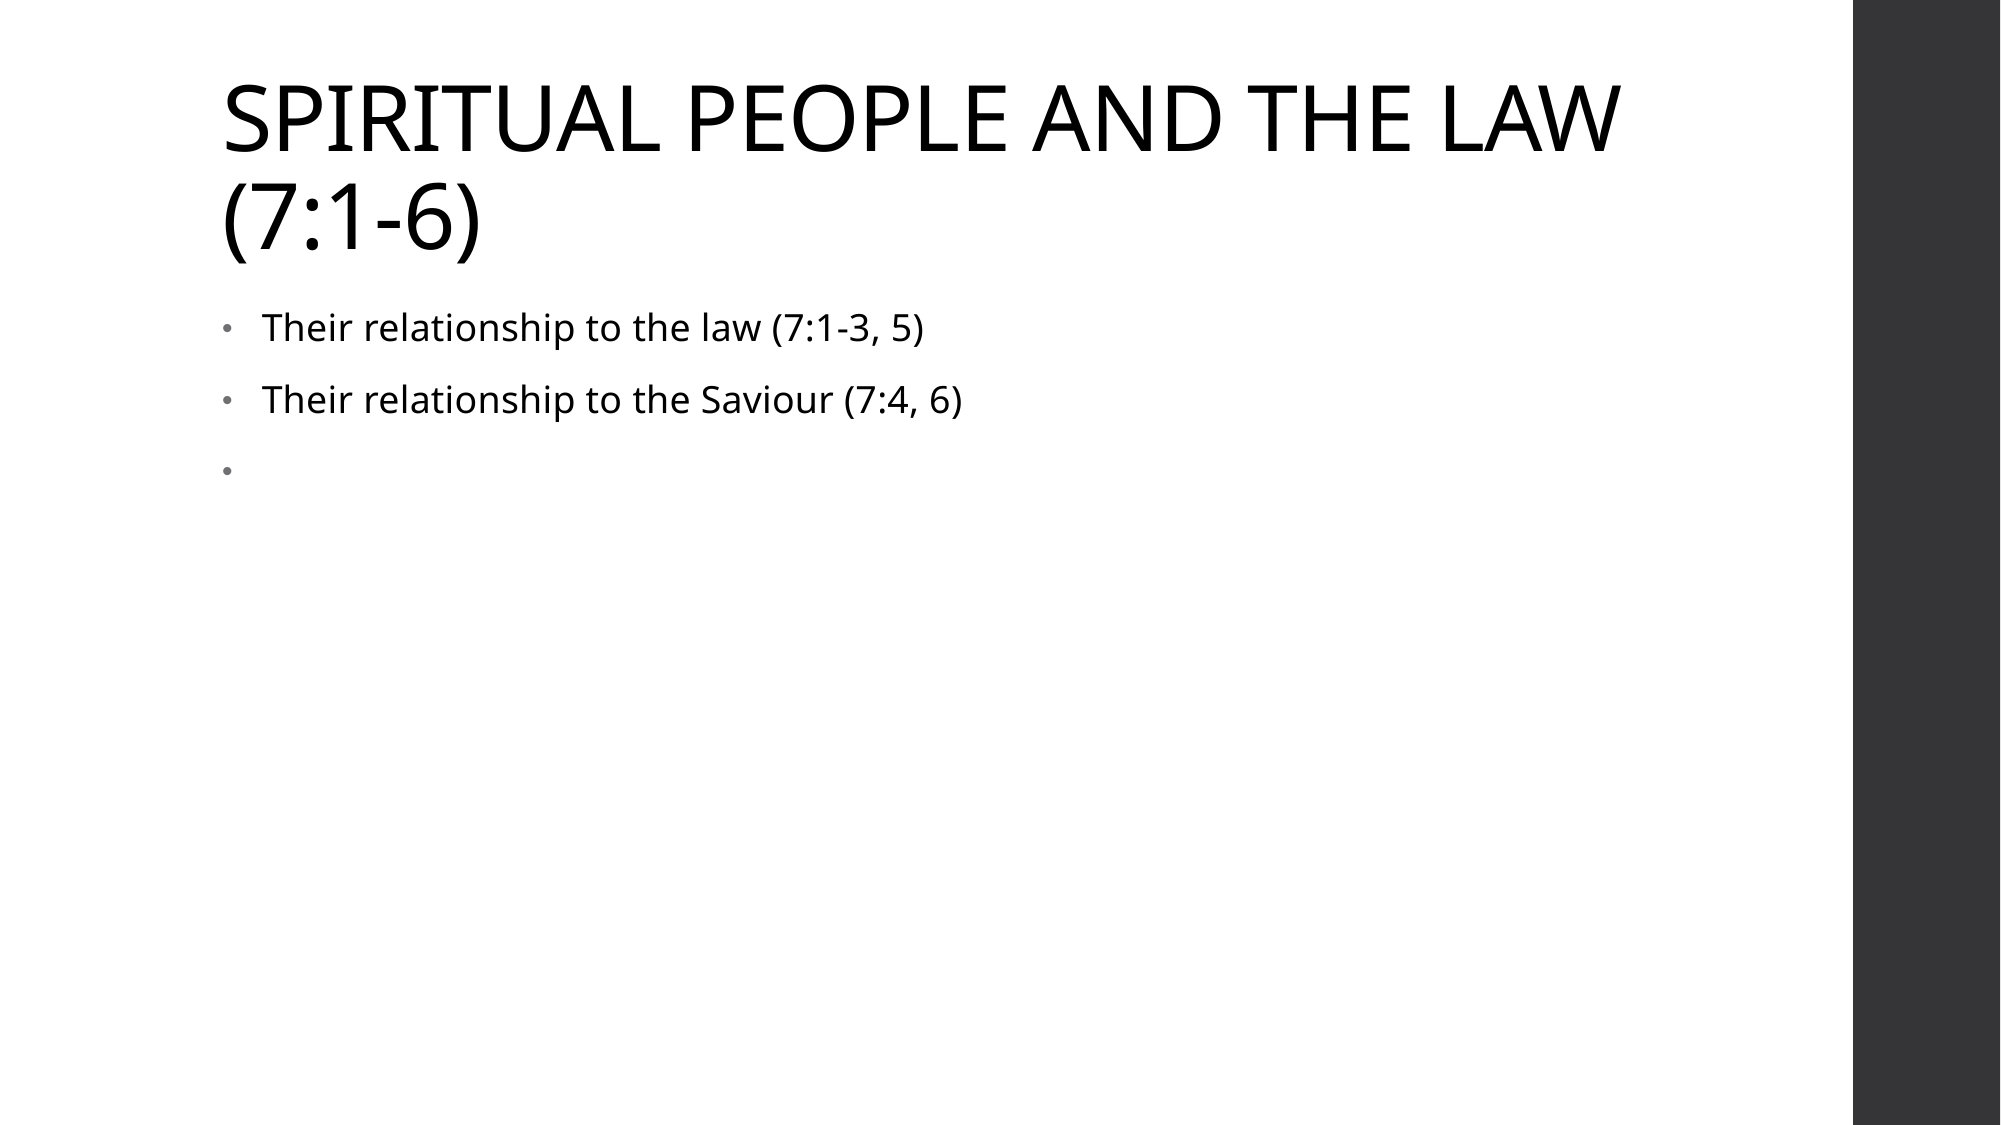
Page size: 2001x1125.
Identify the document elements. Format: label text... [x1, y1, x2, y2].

list Their relationship to the law (7:1-3, 5) Their relationship to the Saviour (7:4, 6) [206, 299, 1617, 1014]
title SPIRITUAL PEOPLE AND THE LAW (7:1-6) [206, 60, 1797, 278]
